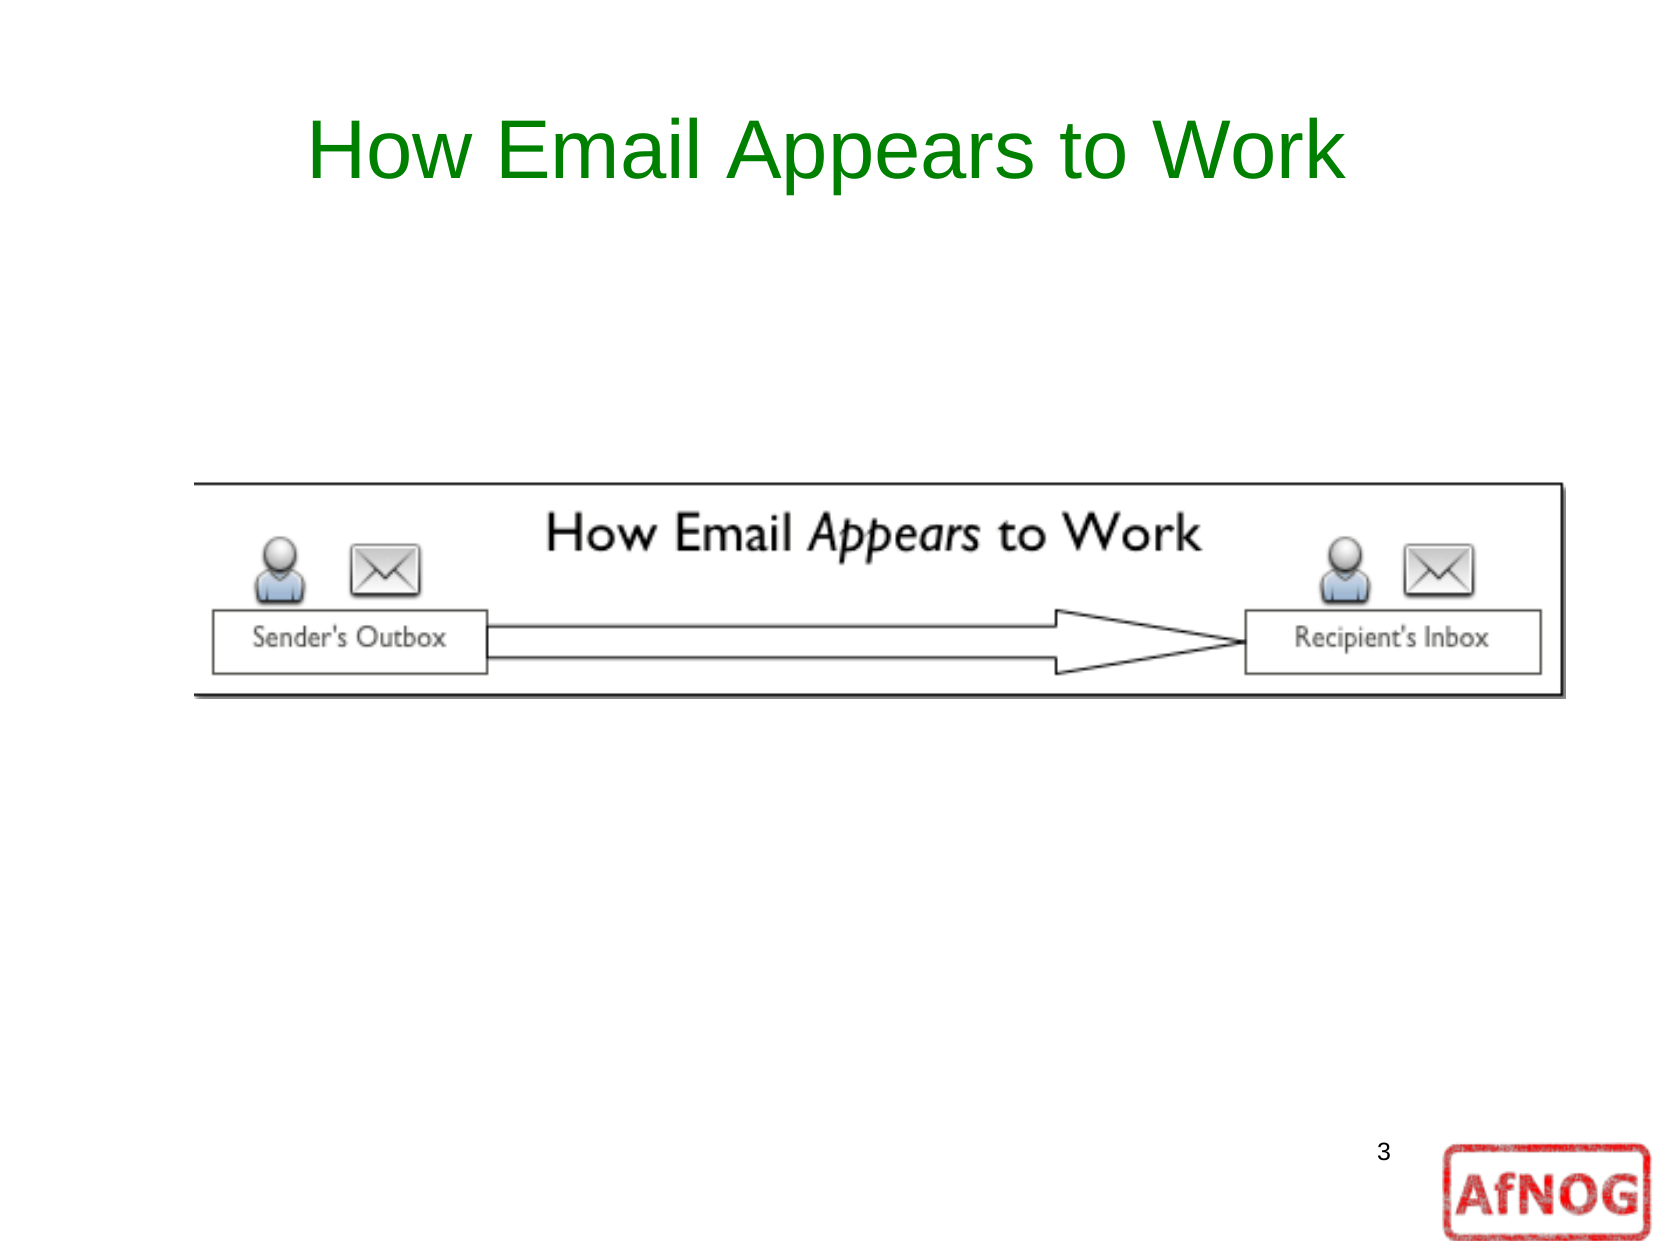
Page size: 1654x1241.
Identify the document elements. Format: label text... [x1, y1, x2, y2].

picture [194, 481, 1566, 699]
text_box <number> [1362, 1129, 1393, 1175]
title How Email Appears to Work [82, 15, 1571, 291]
picture [1441, 1141, 1654, 1241]
